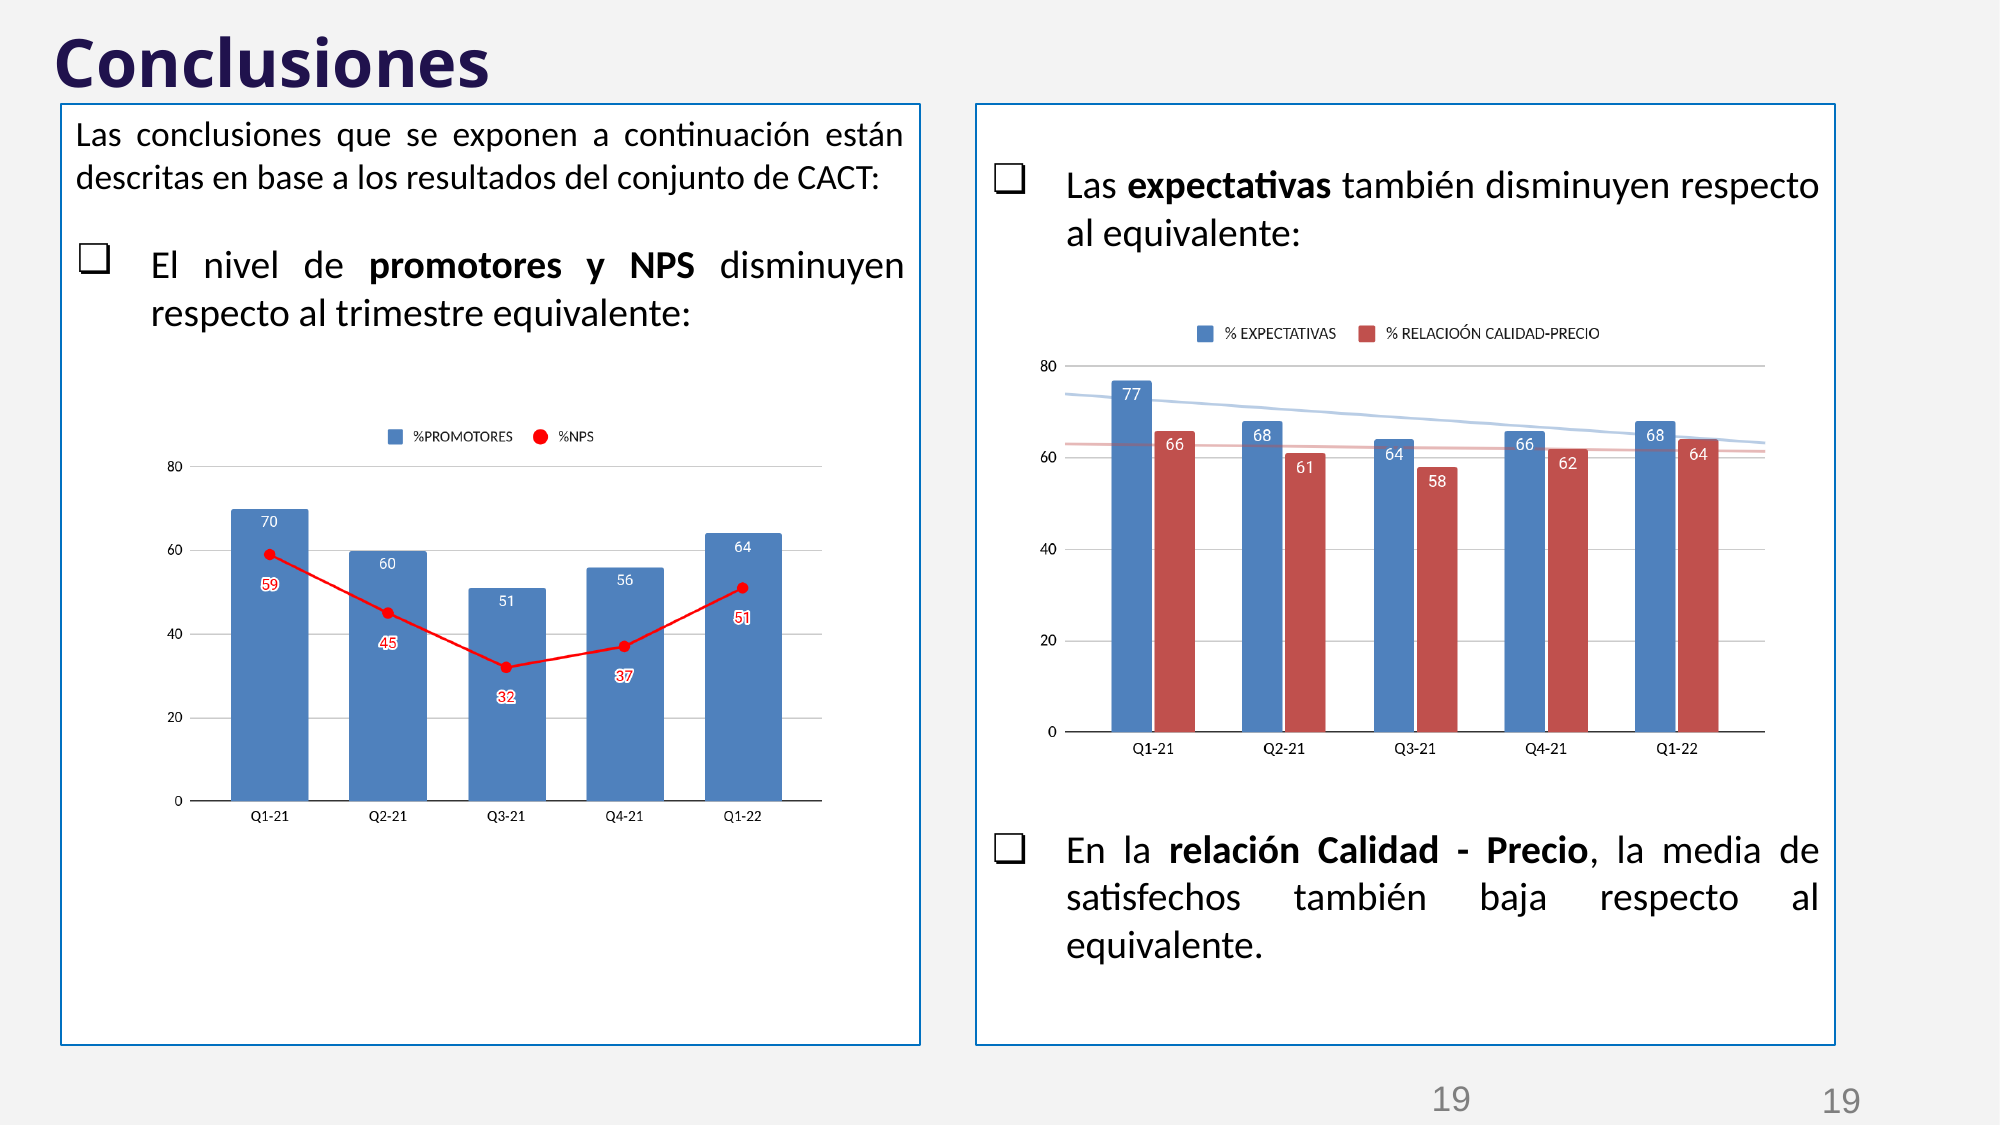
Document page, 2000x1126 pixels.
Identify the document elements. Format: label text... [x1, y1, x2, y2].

text_box Conclusiones [53, 0, 1946, 124]
picture [137, 407, 844, 845]
text_box Las expectativas también disminuyen respecto al equivalente: En la relación Calidad - Precio, la media de satisfechos también baja respecto al equivalente. [976, 103, 1836, 1046]
text_box Las conclusiones que se exponen a continuación están descritas en base a los resultados del conjunto de CACT: El nivel de promotores y NPS disminuyen respecto al trimestre equivalente: [60, 103, 920, 1046]
picture [1007, 301, 1789, 780]
text_box <number> [1413, 1067, 1881, 1126]
